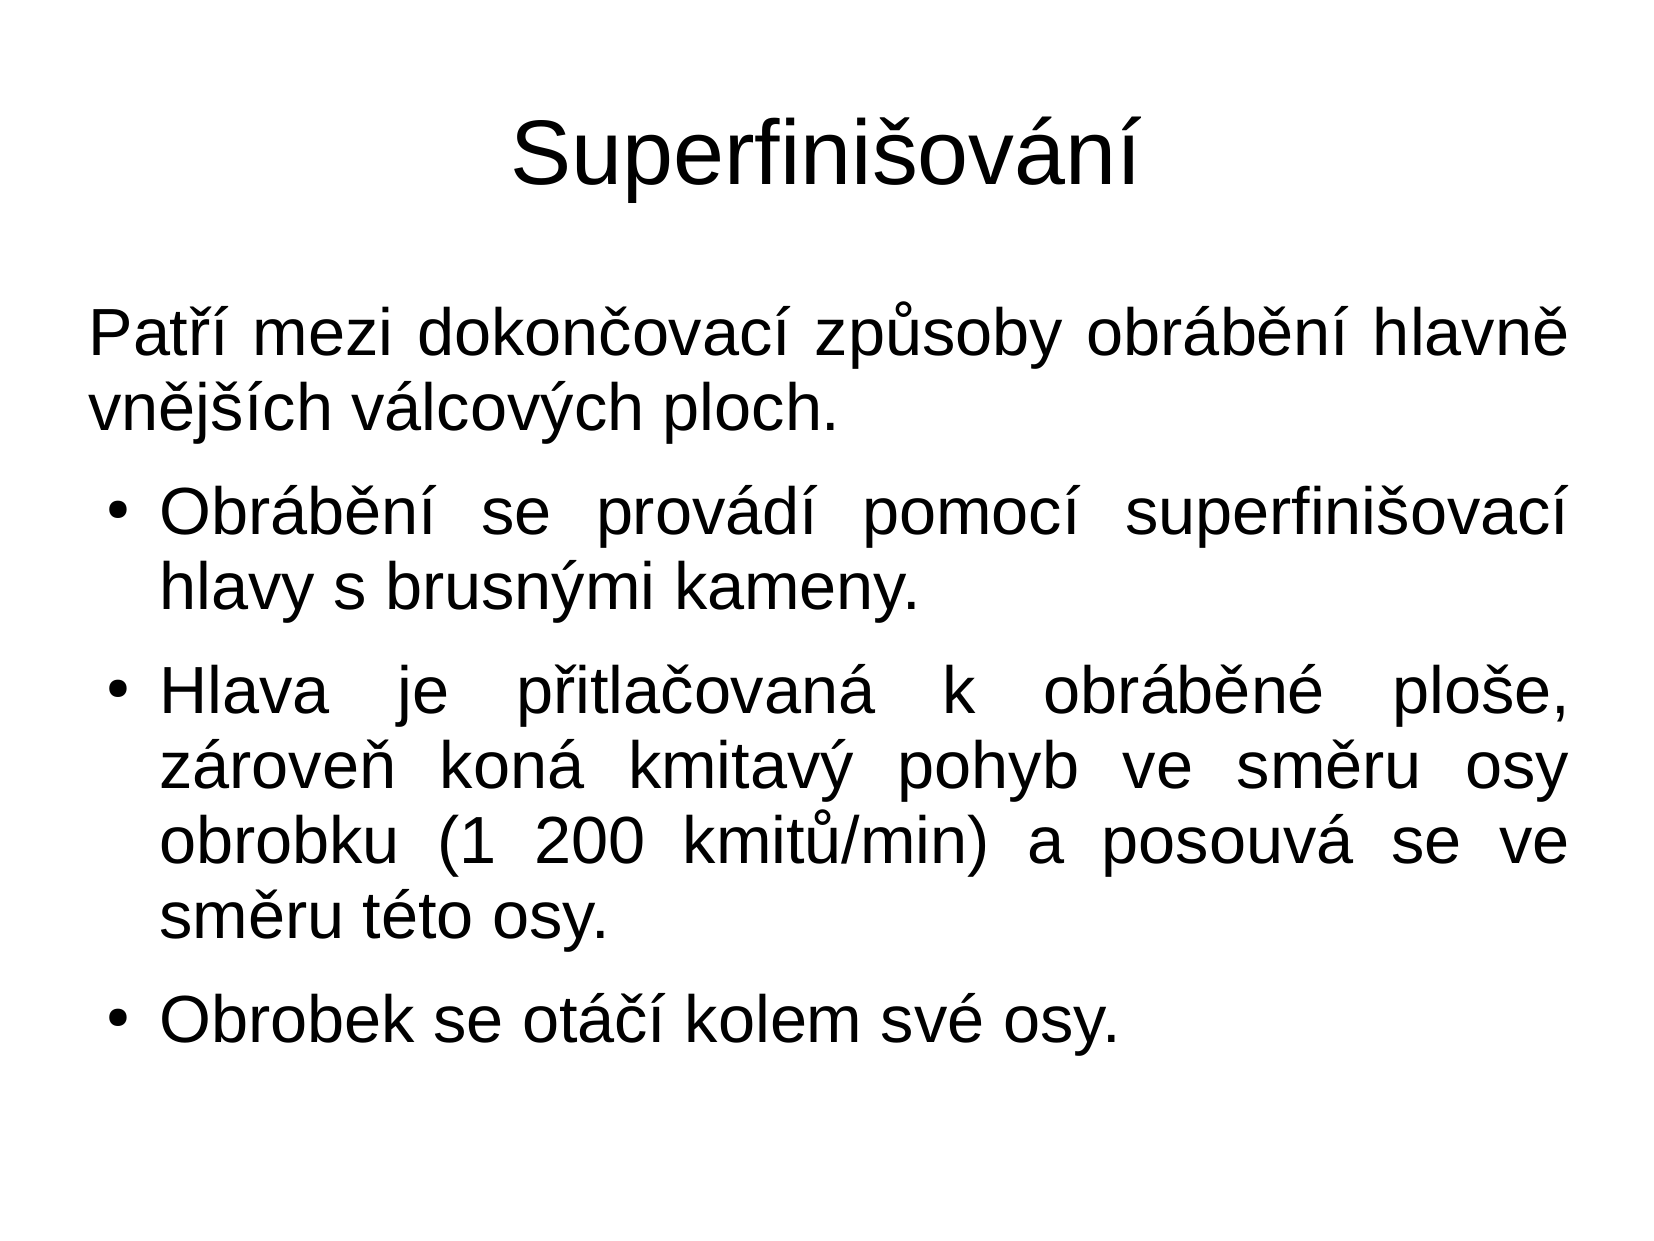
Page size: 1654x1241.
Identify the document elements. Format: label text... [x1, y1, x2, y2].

title Superfinišování [82, 49, 1571, 257]
list Patří mezi dokončovací způsoby obrábění hlavně vnějších válcových ploch. Obrábění se provádí pomocí superfinišovací hlavy s brusnými kameny. Hlava je přitlačovaná k obráběné ploše, zároveň koná kmitavý pohyb ve směru osy obrobku (1 200 kmitů/min) a posouvá se ve směru této osy. Obrobek se otáčí kolem své osy. [88, 295, 1571, 1114]
